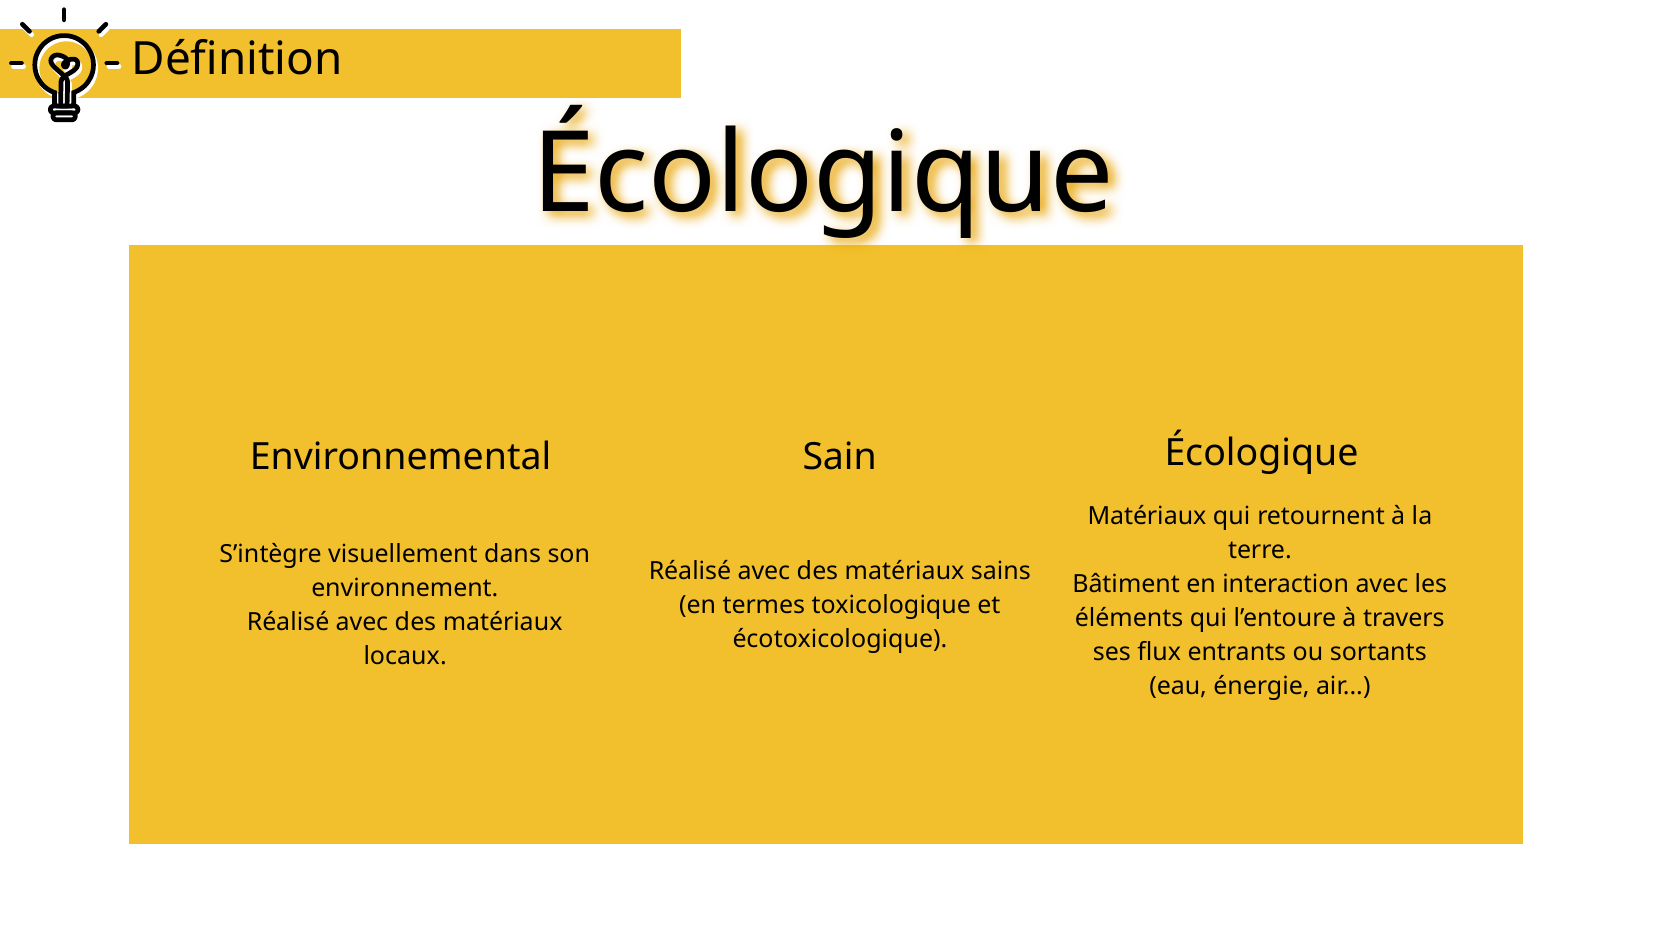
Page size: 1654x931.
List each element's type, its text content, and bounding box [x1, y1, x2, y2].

text_box Matériaux qui retournent à la terre. Bâtiment en interaction avec les éléments qui l’entoure à travers ses flux entrants ou sortants (eau, énergie, air...) [1065, 480, 1456, 719]
title Écologique [265, 88, 1381, 248]
title Sain [682, 429, 998, 481]
text_box S’intègre visuellement dans son environnement. Réalisé avec des matériaux locaux. [210, 484, 601, 723]
text_box Réalisé avec des matériaux sains (en termes toxicologique et écotoxicologique). [645, 484, 1036, 723]
title Définition [131, 16, 578, 97]
title Écologique [1104, 425, 1420, 477]
title Environnemental [243, 429, 559, 481]
